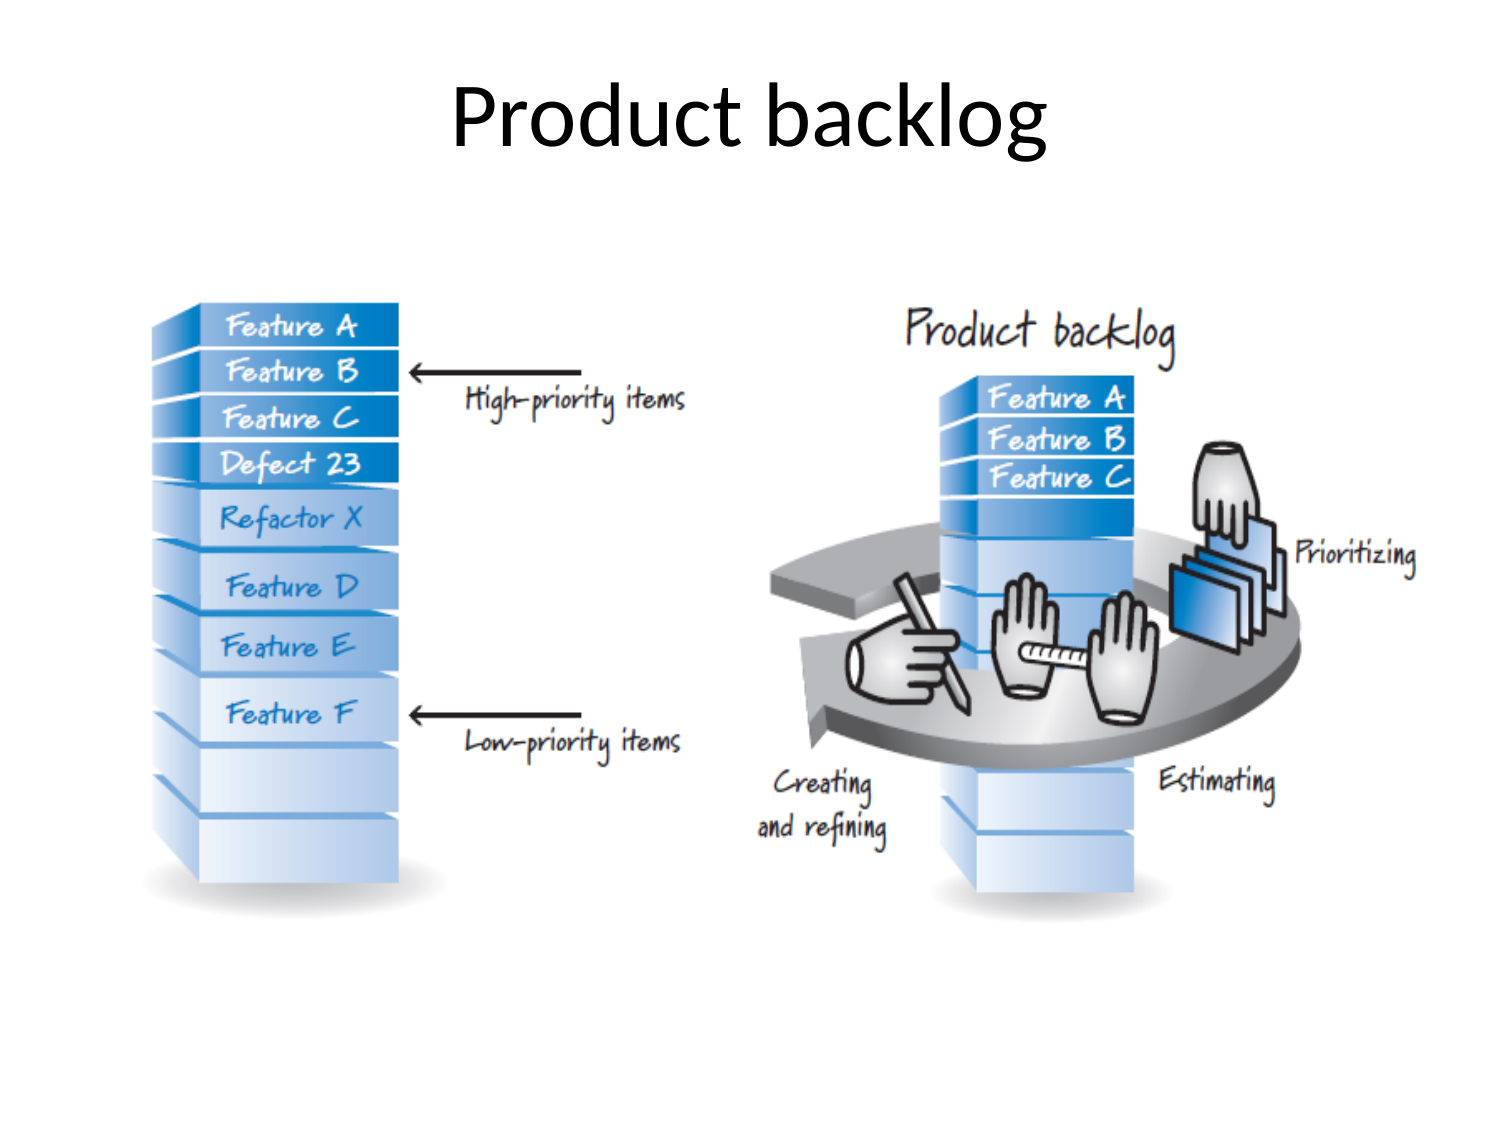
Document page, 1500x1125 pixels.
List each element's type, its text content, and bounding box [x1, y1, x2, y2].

picture [137, 287, 700, 925]
title Product backlog [75, 45, 1426, 175]
picture [750, 287, 1426, 925]
